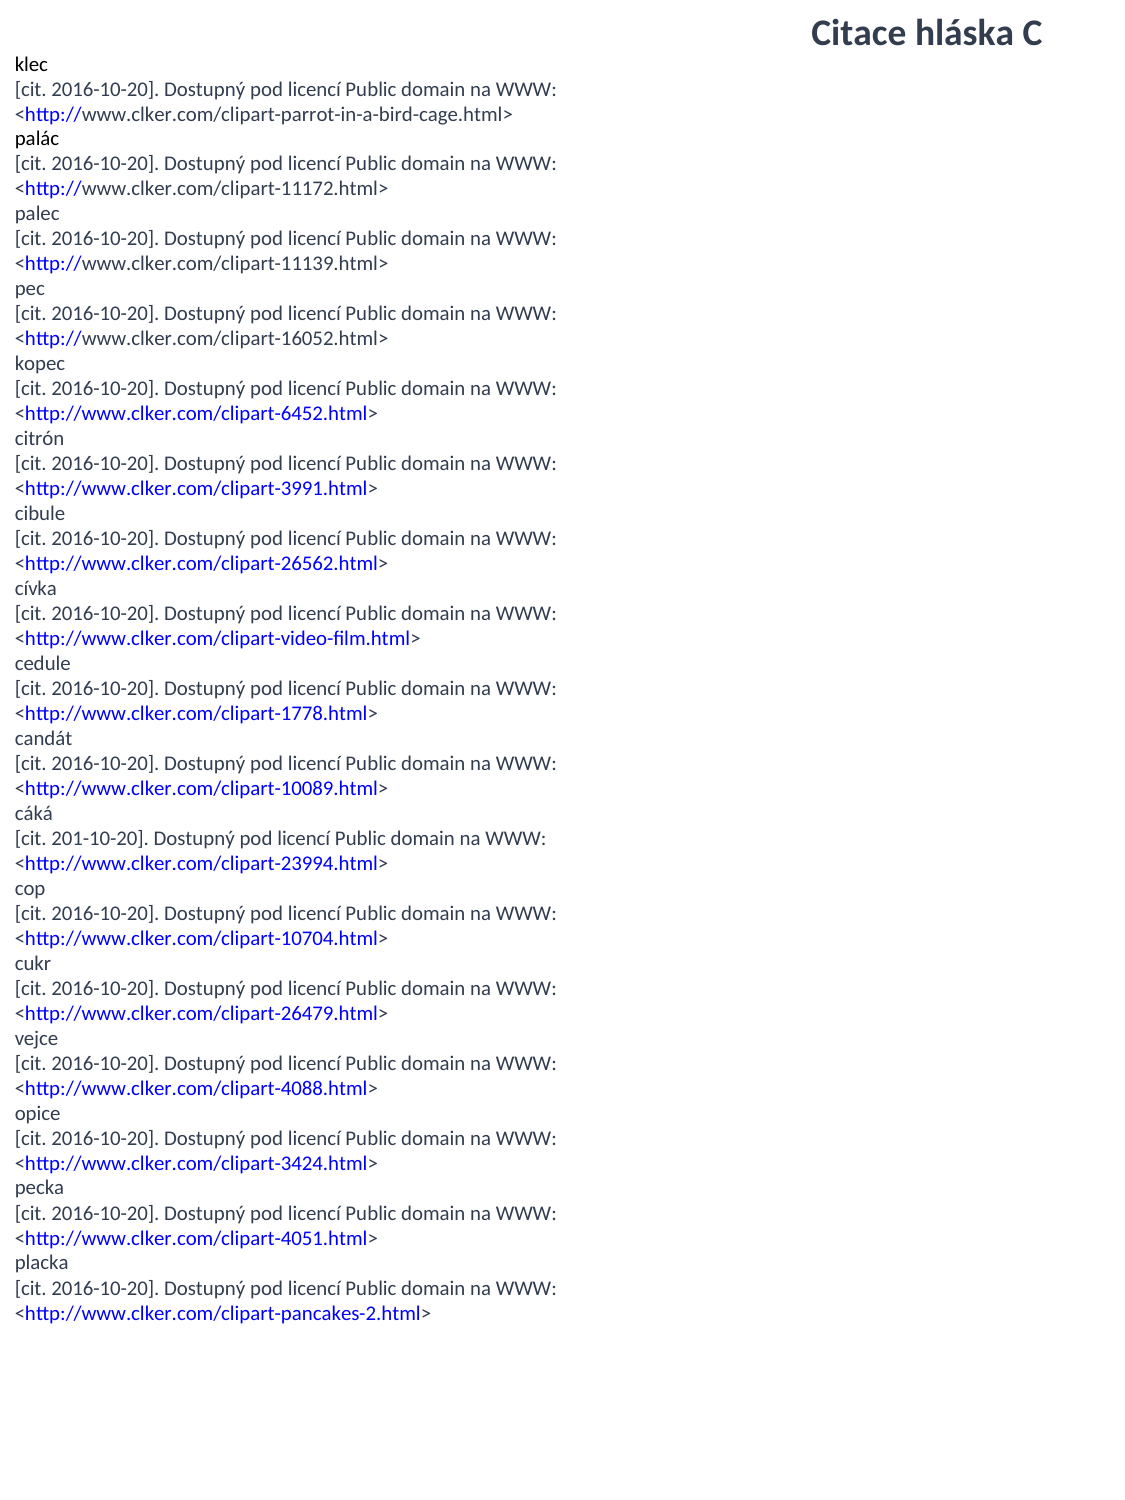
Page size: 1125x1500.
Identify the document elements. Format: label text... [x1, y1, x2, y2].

text_box klec [cit. 2016-10-20]. Dostupný pod licencí Public domain na WWW: <http://www.clker.com/clipart-parrot-in-a-bird-cage.html> palác [cit. 2016-10-20]. Dostupný pod licencí Public domain na WWW: <http://www.clker.com/clipart-11172.html> palec [cit. 2016-10-20]. Dostupný pod licencí Public domain na WWW: <http://www.clker.com/clipart-11139.html> pec [cit. 2016-10-20]. Dostupný pod licencí Public domain na WWW: <http://www.clker.com/clipart-16052.html> kopec [cit. 2016-10-20]. Dostupný pod licencí Public domain na WWW: <http://www.clker.com/clipart-6452.html> citrón [cit. 2016-10-20]. Dostupný pod licencí Public domain na WWW: <http://www.clker.com/clipart-3991.html> cibule [cit. 2016-10-20]. Dostupný pod licencí Public domain na WWW: <http://www.clker.com/clipart-26562.html> cívka [cit. 2016-10-20]. Dostupný pod licencí Public domain na WWW: <http://www.clker.com/clipart-video-film.html> cedule [cit. 2016-10-20]. Dostupný pod licencí Public domain na WWW: <http://www.clker.com/clipart-1778.html> candát [cit. 2016-10-20]. Dostupný pod licencí Public domain na WWW: <http://www.clker.com/clipart-10089.html> cáká [cit. 201-10-20]. Dostupný pod licencí Public domain na WWW: <http://www.clker.com/clipart-23994.html> cop [cit. 2016-10-20]. Dostupný pod licencí Public domain na WWW: <http://www.clker.com/clipart-10704.html> cukr [cit. 2016-10-20]. Dostupný pod licencí Public domain na WWW: <http://www.clker.com/clipart-26479.html> vejce [cit. 2016-10-20]. Dostupný pod licencí Public domain na WWW: <http://www.clker.com/clipart-4088.html> opice [cit. 2016-10-20]. Dostupný pod licencí Public domain na WWW: <http://www.clker.com/clipart-3424.html> pecka [cit. 2016-10-20]. Dostupný pod licencí Public domain na WWW: <http://www.clker.com/clipart-4051.html> placka [cit. 2016-10-20]. Dostupný pod licencí Public domain na WWW: <http://www.clker.com/clipart-pancakes-2.html> [0, 42, 1125, 1332]
text_box Citace hláska C [796, 0, 1058, 61]
